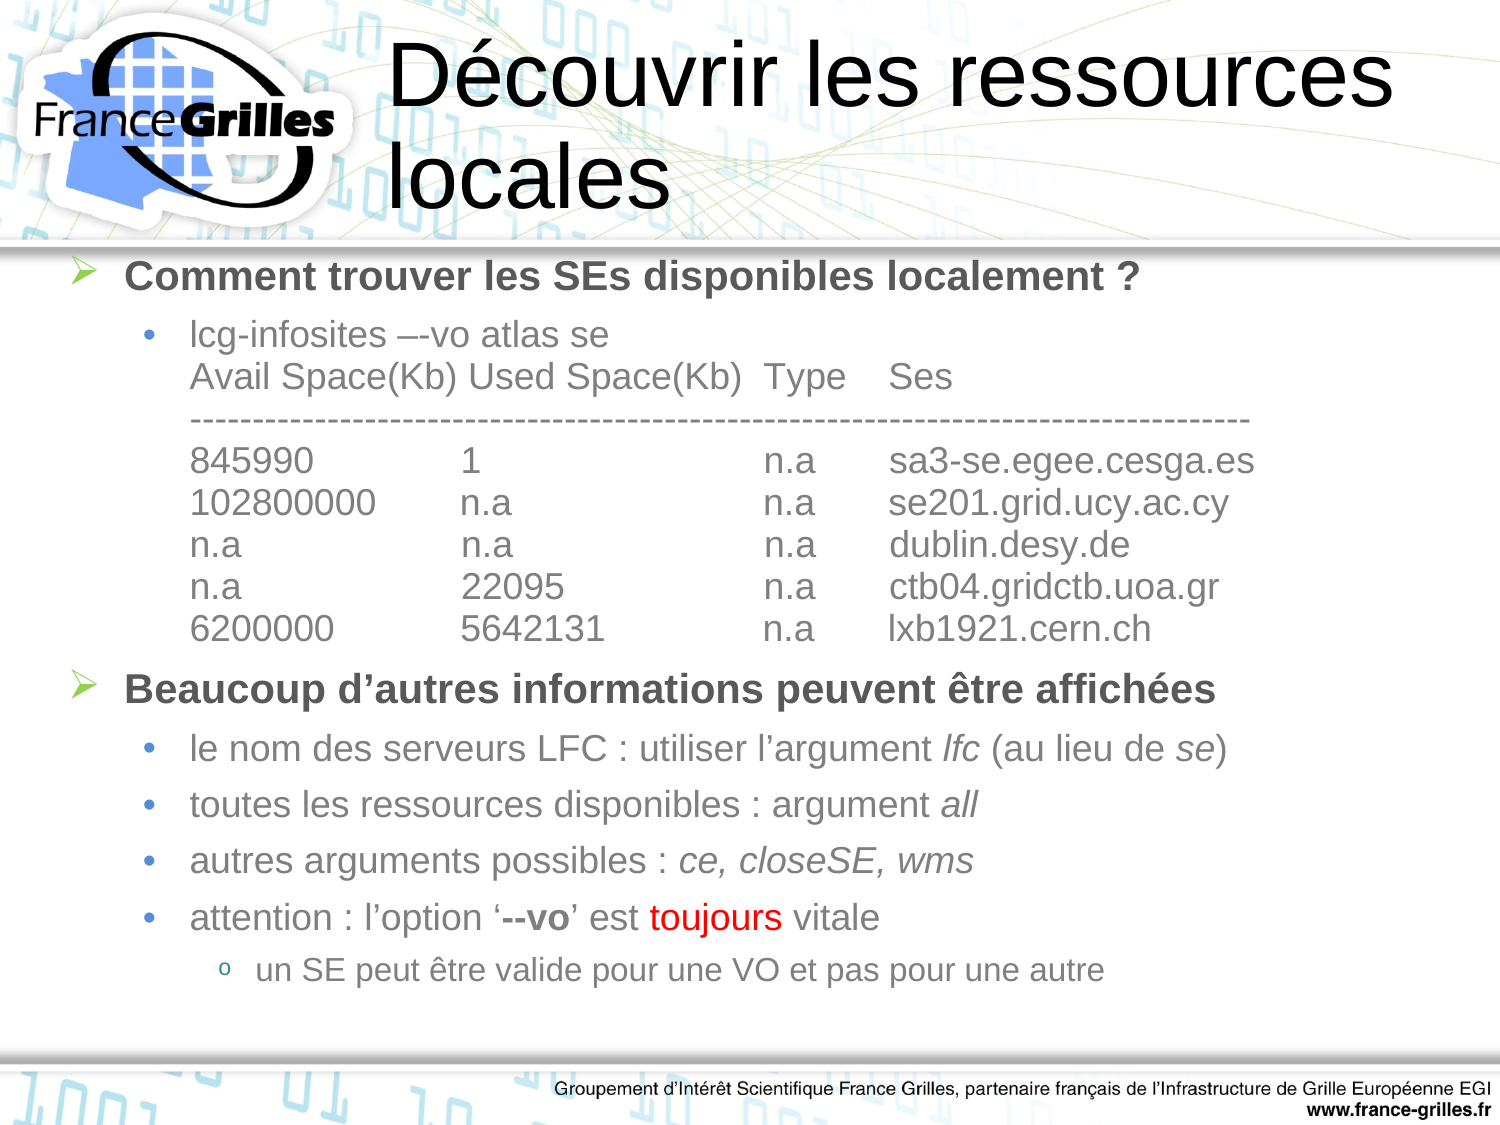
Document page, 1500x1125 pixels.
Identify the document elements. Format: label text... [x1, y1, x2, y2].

picture [0, 0, 1500, 1125]
title Découvrir les ressources locales [372, 4, 1459, 244]
list Comment trouver les SEs disponibles localement ? lcg-infosites –-vo atlas se Avail Space(Kb) Used Space(Kb) Type Ses ------------------------------------------------------------------------------------- 845990 1 n.a sa3-se.egee.cesga.es 102800000 n.a n.a se201.grid.ucy.ac.cy n.a n.a n.a dublin.desy.de n.a 22095 n.a ctb04.gridctb.uoa.gr 6200000 5642131 n.a lxb1921.cern.ch Beaucoup d’autres informations peuvent être affichées le nom des serveurs LFC : utiliser l’argument lfc (au lieu de se) toutes les ressources disponibles : argument all autres arguments possibles : ce, closeSE, wms attention : l’option ‘--vo’ est toujours vitale un SE peut être valide pour une VO et pas pour une autre [53, 244, 1459, 1074]
